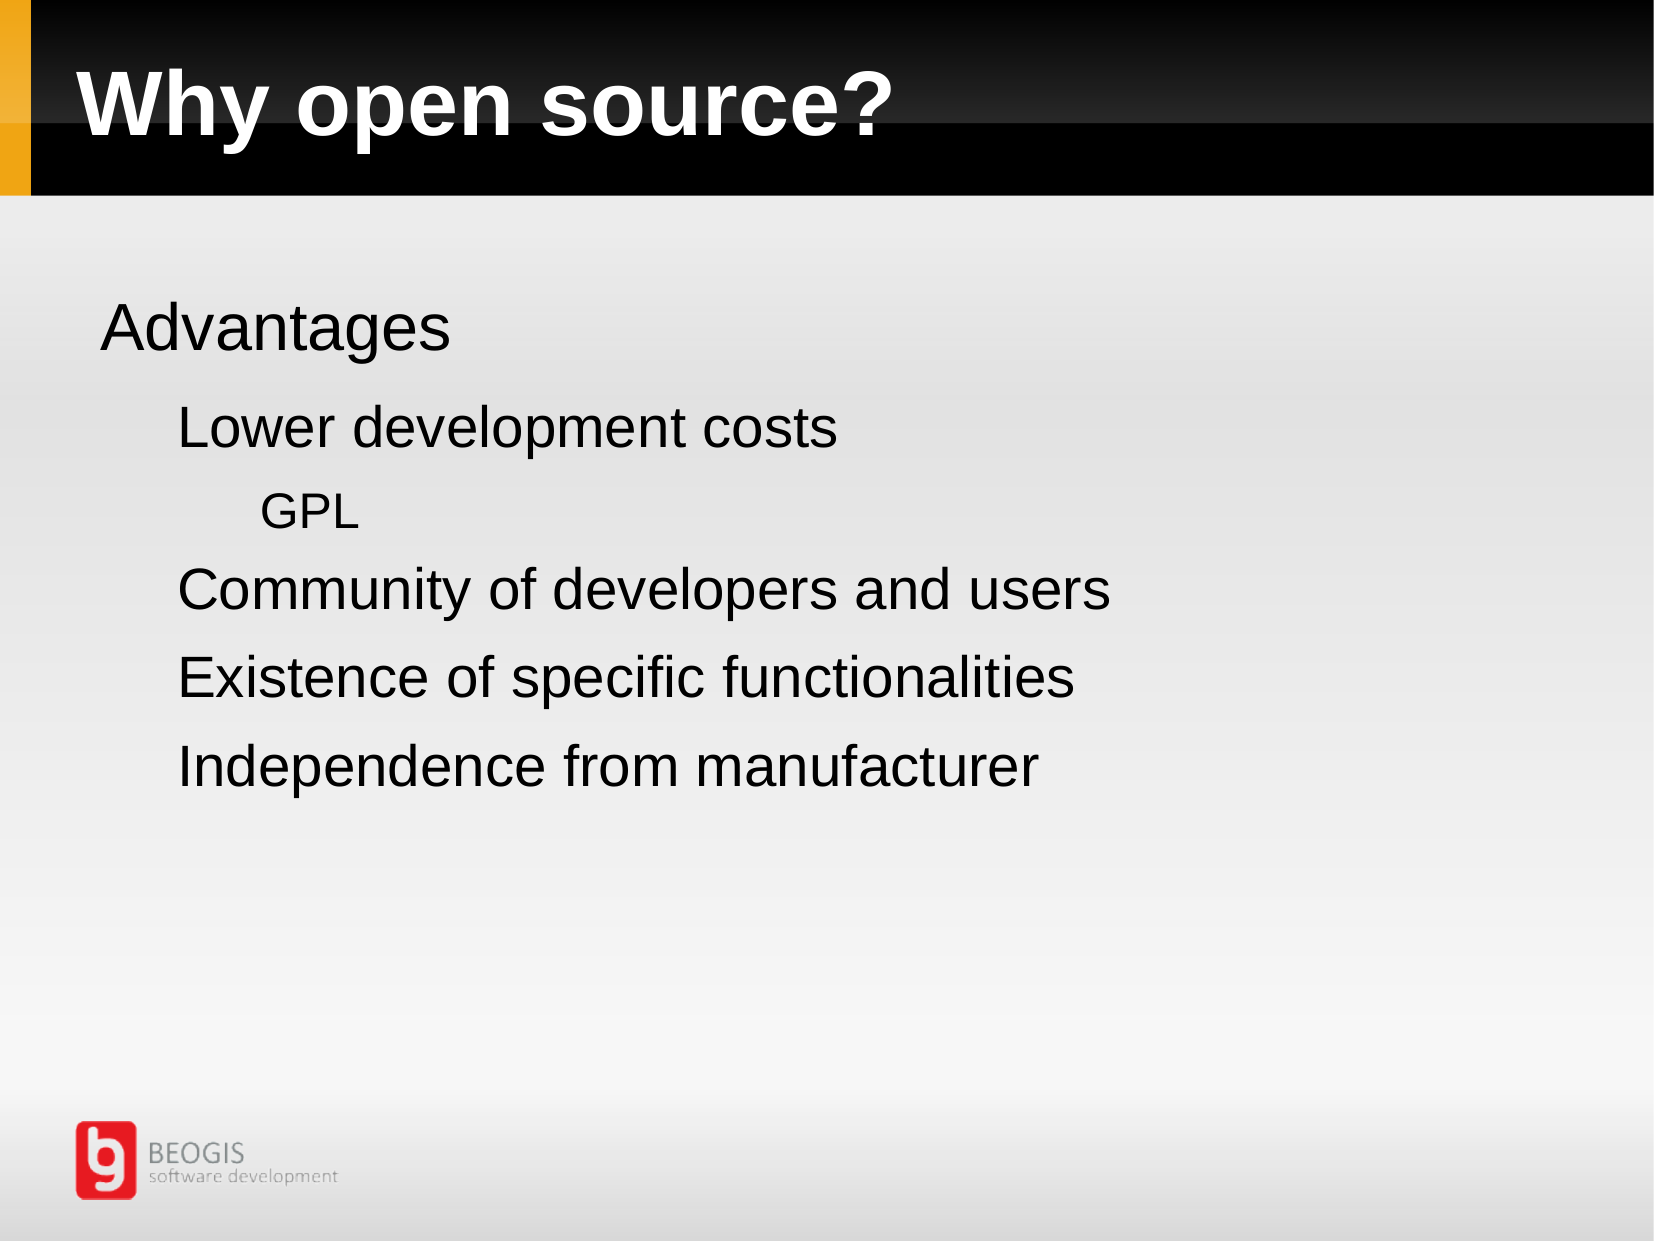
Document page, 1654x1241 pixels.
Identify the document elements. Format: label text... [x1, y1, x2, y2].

picture [0, 0, 1654, 1241]
list Advantages Lower development costs GPL Community of developers and users Existence of specific functionalities Independence from manufacturer [82, 290, 1571, 1094]
title Why open source? [76, 7, 1565, 200]
